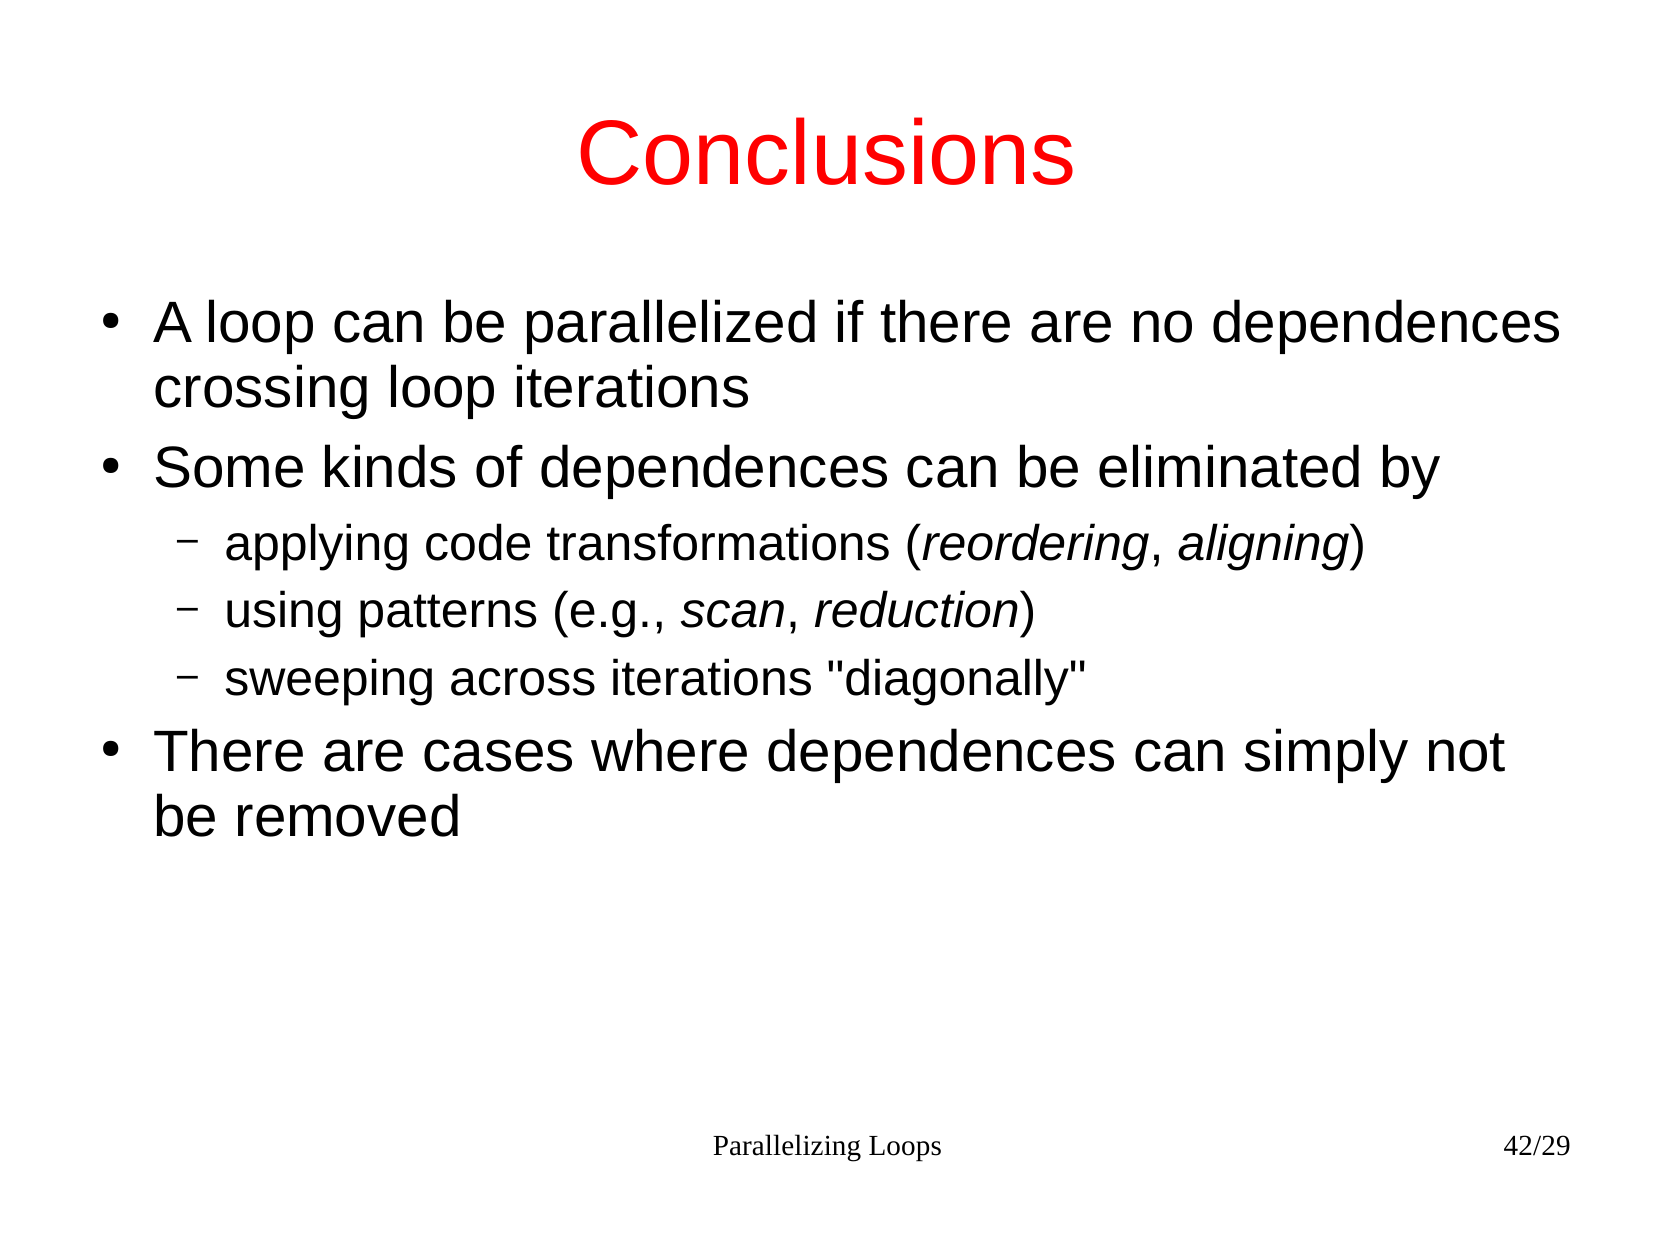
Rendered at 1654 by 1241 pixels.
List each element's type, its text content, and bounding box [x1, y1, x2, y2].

title Conclusions [82, 49, 1571, 257]
list A loop can be parallelized if there are no dependences crossing loop iterations Some kinds of dependences can be eliminated by applying code transformations (reordering, aligning) using patterns (e.g., scan, reduction) sweeping across iterations "diagonally" There are cases where dependences can simply not be removed [82, 290, 1571, 1109]
